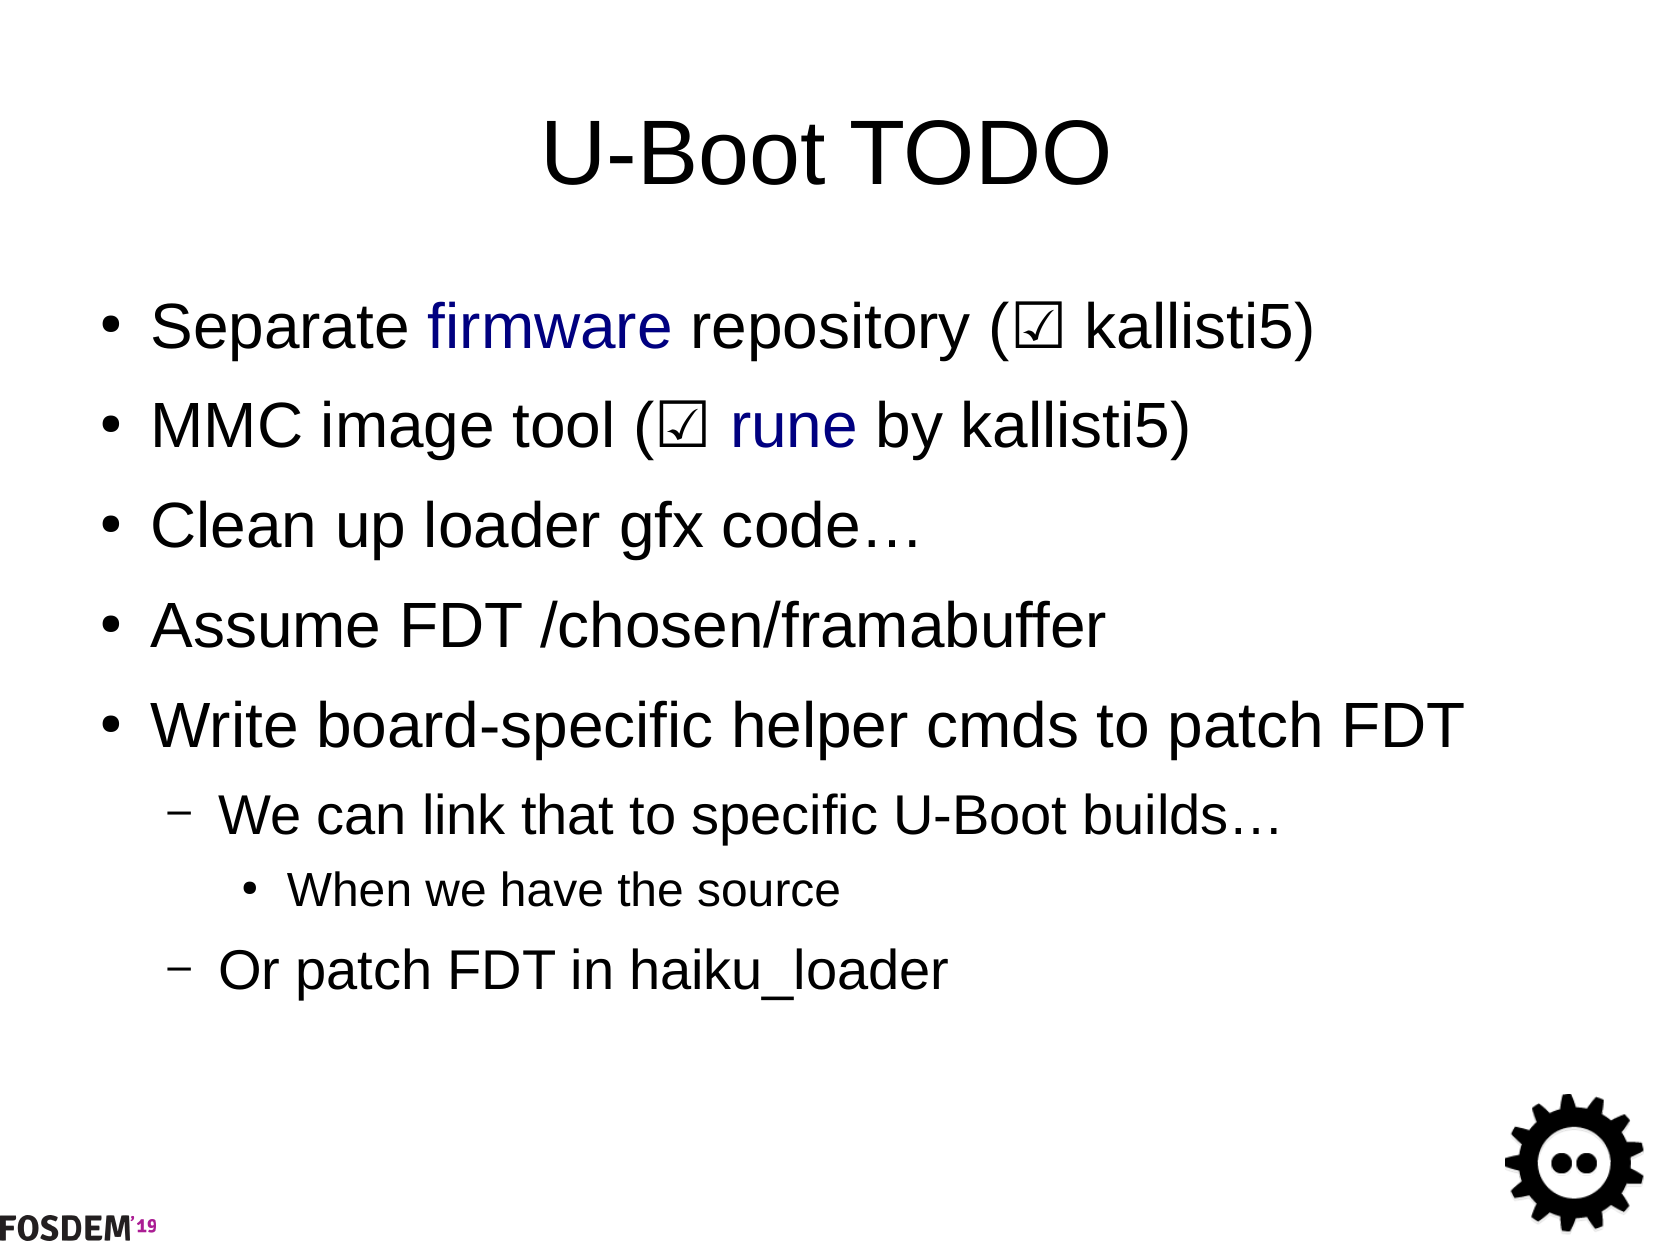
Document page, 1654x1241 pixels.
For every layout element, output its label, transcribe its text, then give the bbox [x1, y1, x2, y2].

list Separate firmware repository (☑ kallisti5) MMC image tool (☑ rune by kallisti5) Clean up loader gfx code… Assume FDT /chosen/framabuffer Write board-specific helper cmds to patch FDT We can link that to specific U-Boot builds… When we have the source Or patch FDT in haiku_loader [82, 290, 1571, 1010]
title U-Boot TODO [82, 49, 1571, 257]
picture [1505, 1094, 1648, 1235]
picture [0, 1215, 156, 1241]
